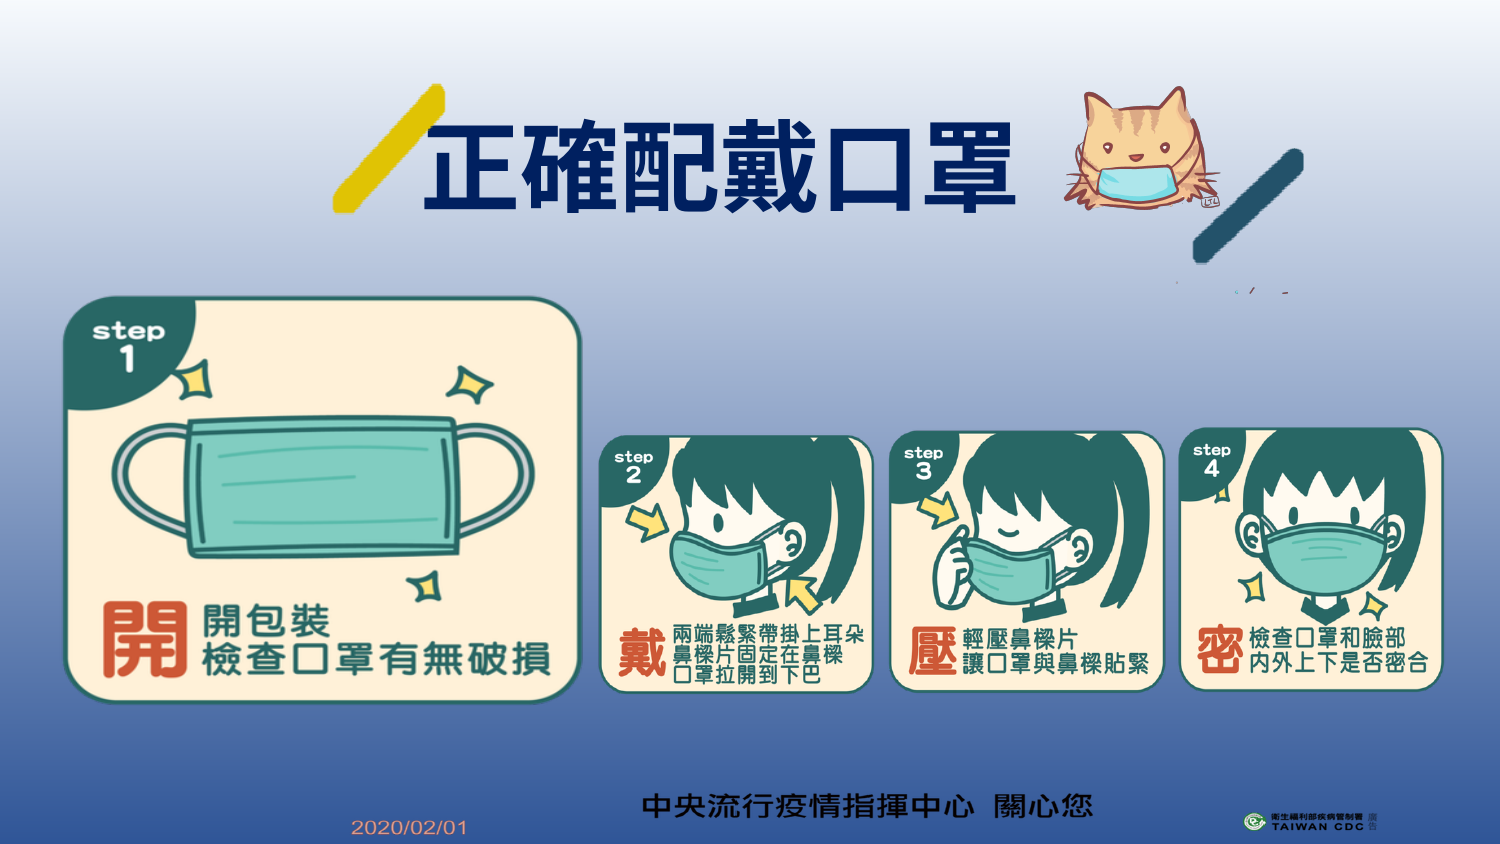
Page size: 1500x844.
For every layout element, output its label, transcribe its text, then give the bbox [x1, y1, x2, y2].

picture [4, 282, 1452, 726]
picture [990, 0, 1304, 296]
picture [332, 83, 447, 222]
picture [340, 777, 1397, 844]
title 正確配戴口罩 [405, 103, 1140, 248]
